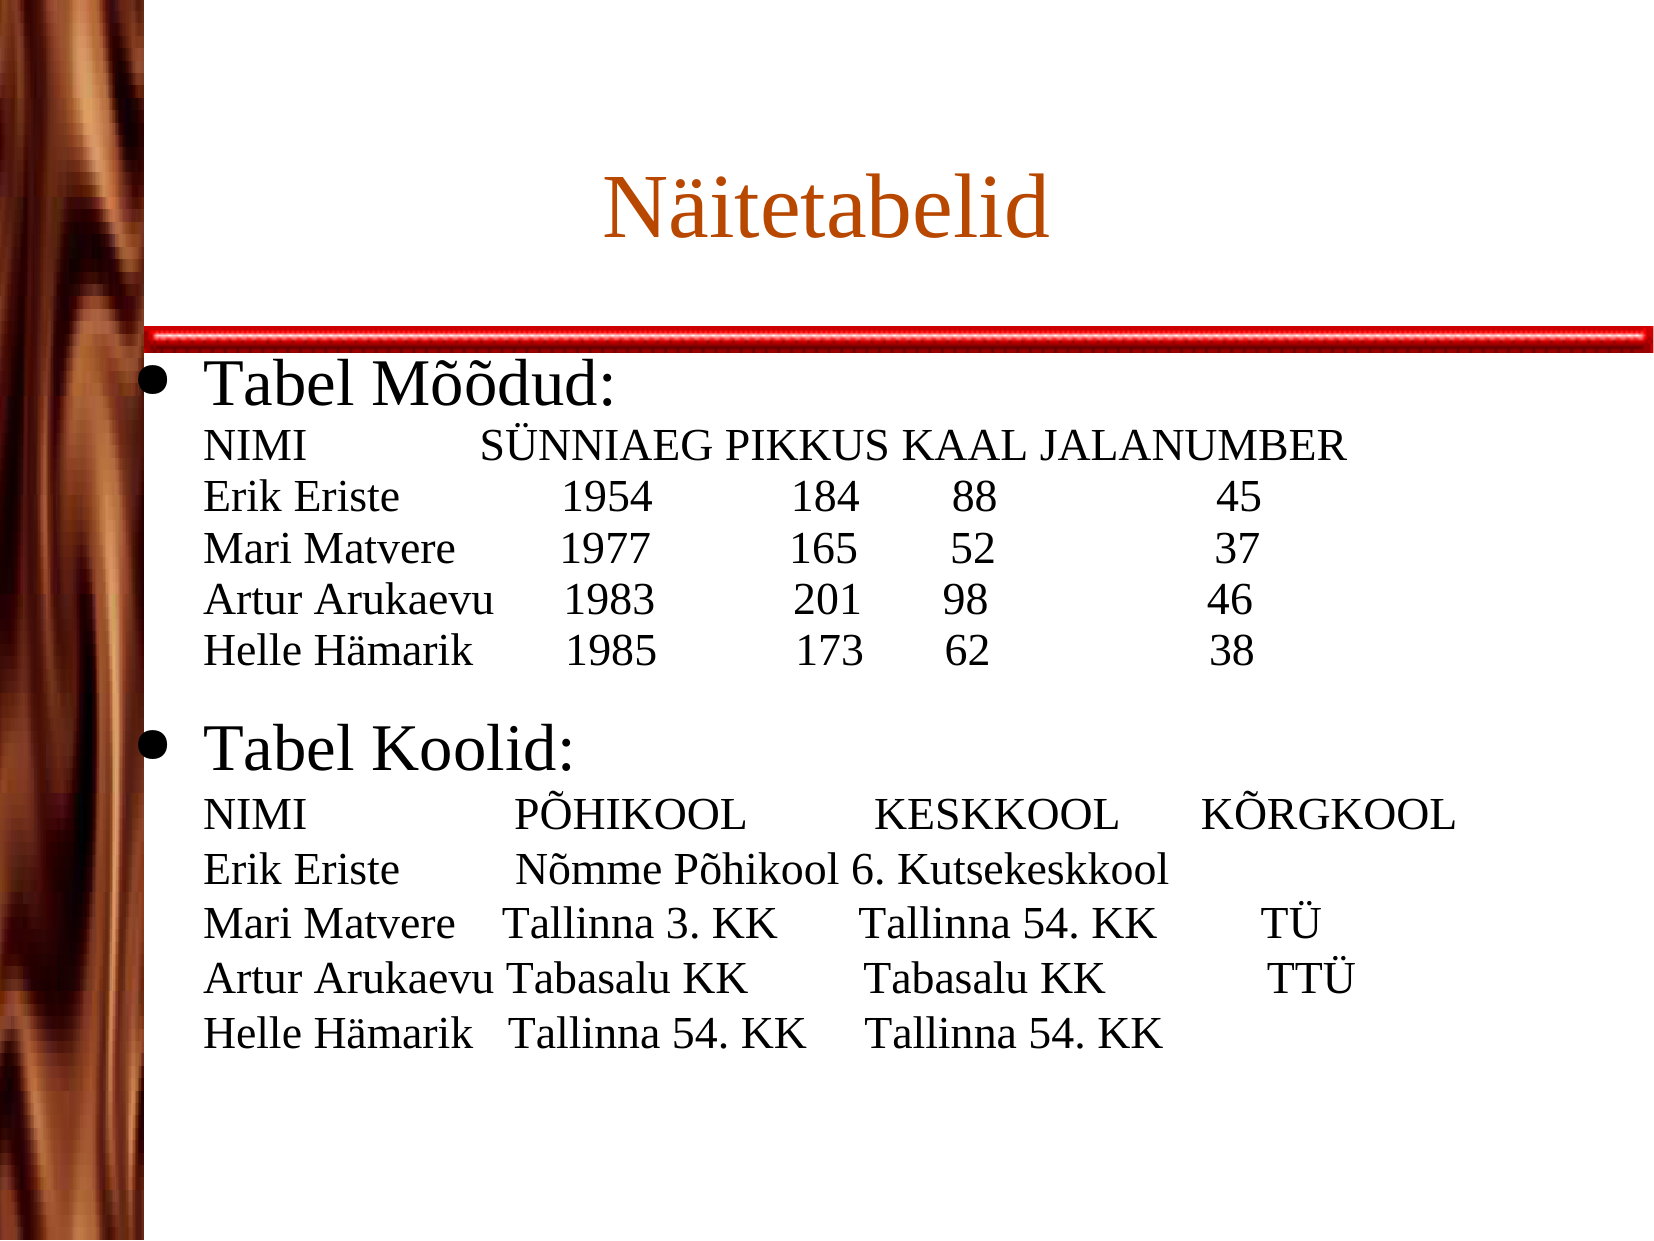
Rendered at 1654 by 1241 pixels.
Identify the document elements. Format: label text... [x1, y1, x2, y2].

picture [0, 0, 1654, 1240]
list Tabel Mõõdud: NIMI SÜNNIAEG PIKKUS KAAL JALANUMBER Erik Eriste 1954 184 88 45 Mari Matvere 1977 165 52 37 Artur Arukaevu 1983 201 98 46 Helle Hämarik 1985 173 62 38 Tabel Koolid: NIMI PÕHIKOOL KESKKOOL KÕRGKOOL Erik Eriste Nõmme Põhikool 6. Kutsekeskkool Mari Matvere Tallinna 3. KK Tallinna 54. KK TÜ Artur Arukaevu Tabasalu KK Tabasalu KK TTÜ Helle Hämarik Tallinna 54. KK Tallinna 54. KK [121, 344, 1533, 1126]
title Näitetabelid [121, 98, 1533, 314]
